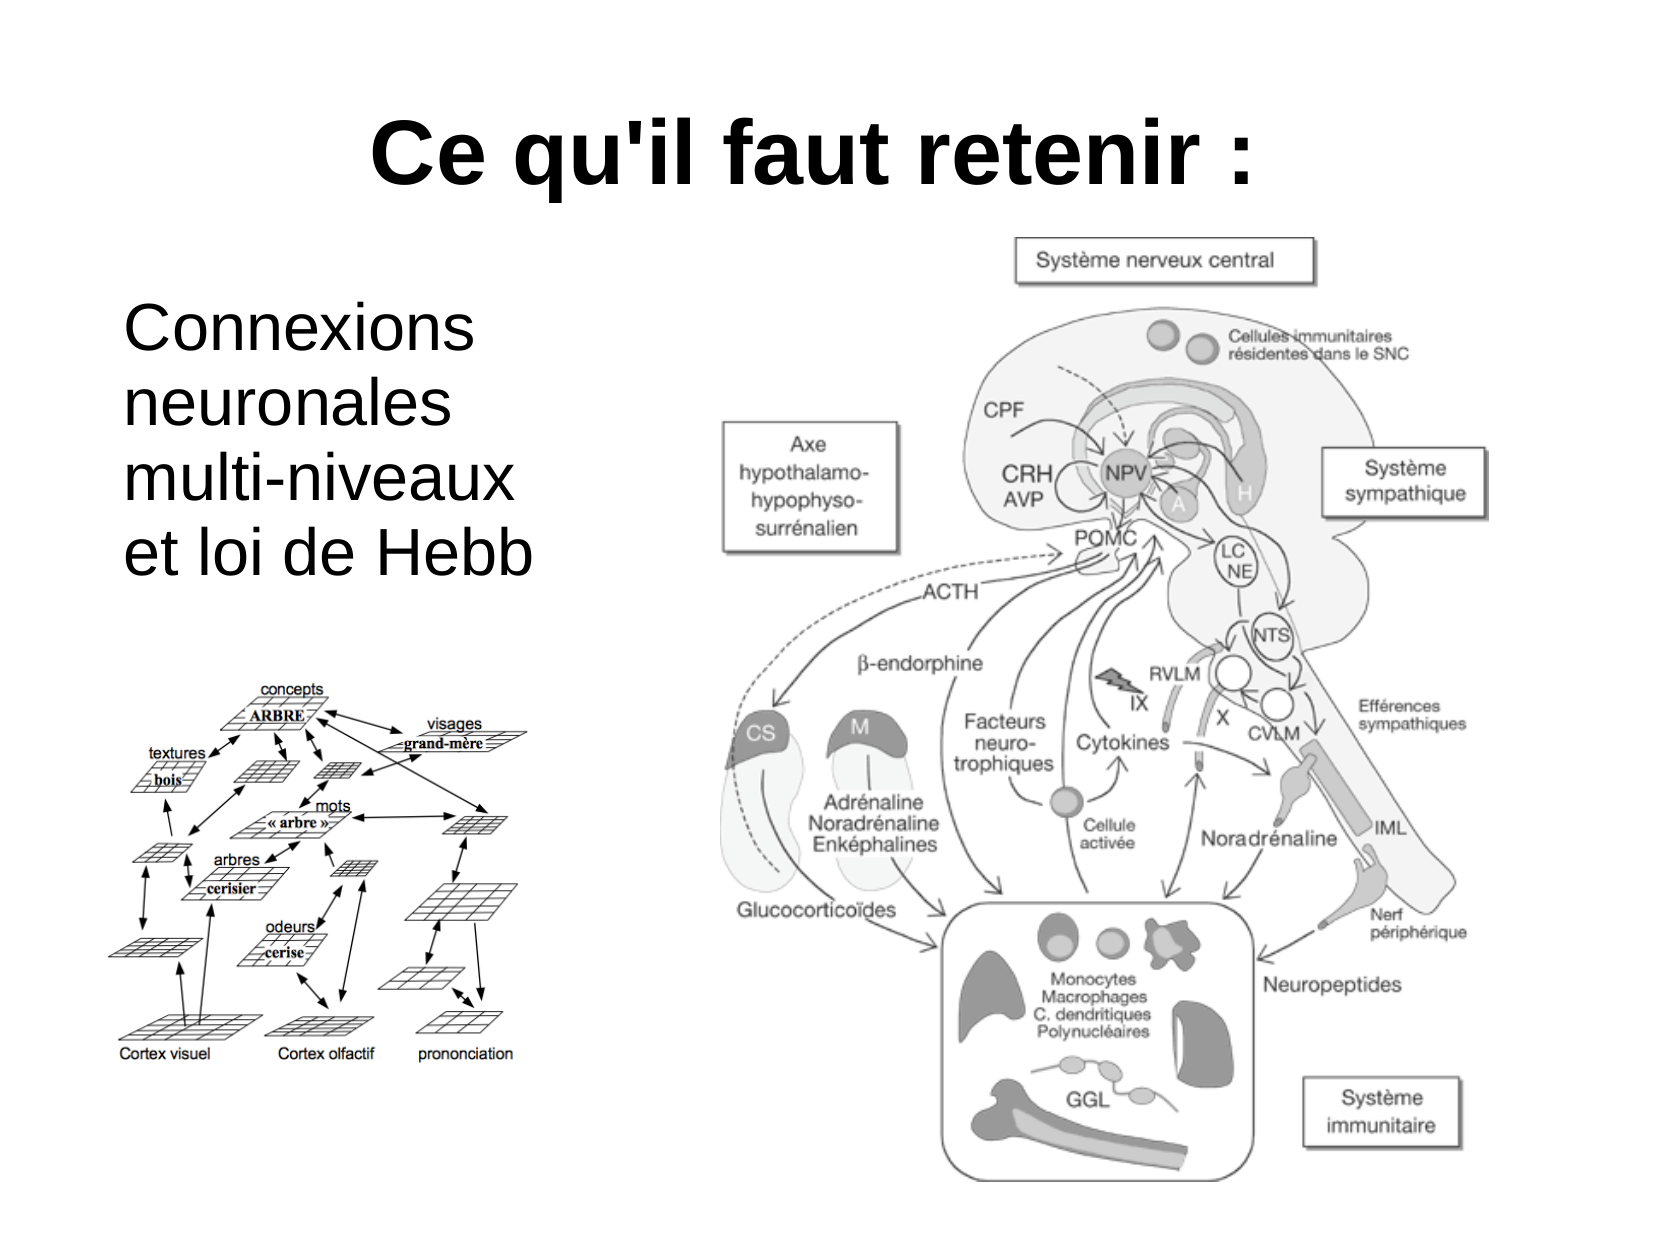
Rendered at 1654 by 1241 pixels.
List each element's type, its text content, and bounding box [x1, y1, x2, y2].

picture [100, 673, 538, 1070]
title Ce qu'il faut retenir : [82, 49, 1571, 257]
list Connexions neuronales multi-niveaux et loi de Hebb [53, 290, 550, 1016]
picture [720, 237, 1489, 1182]
